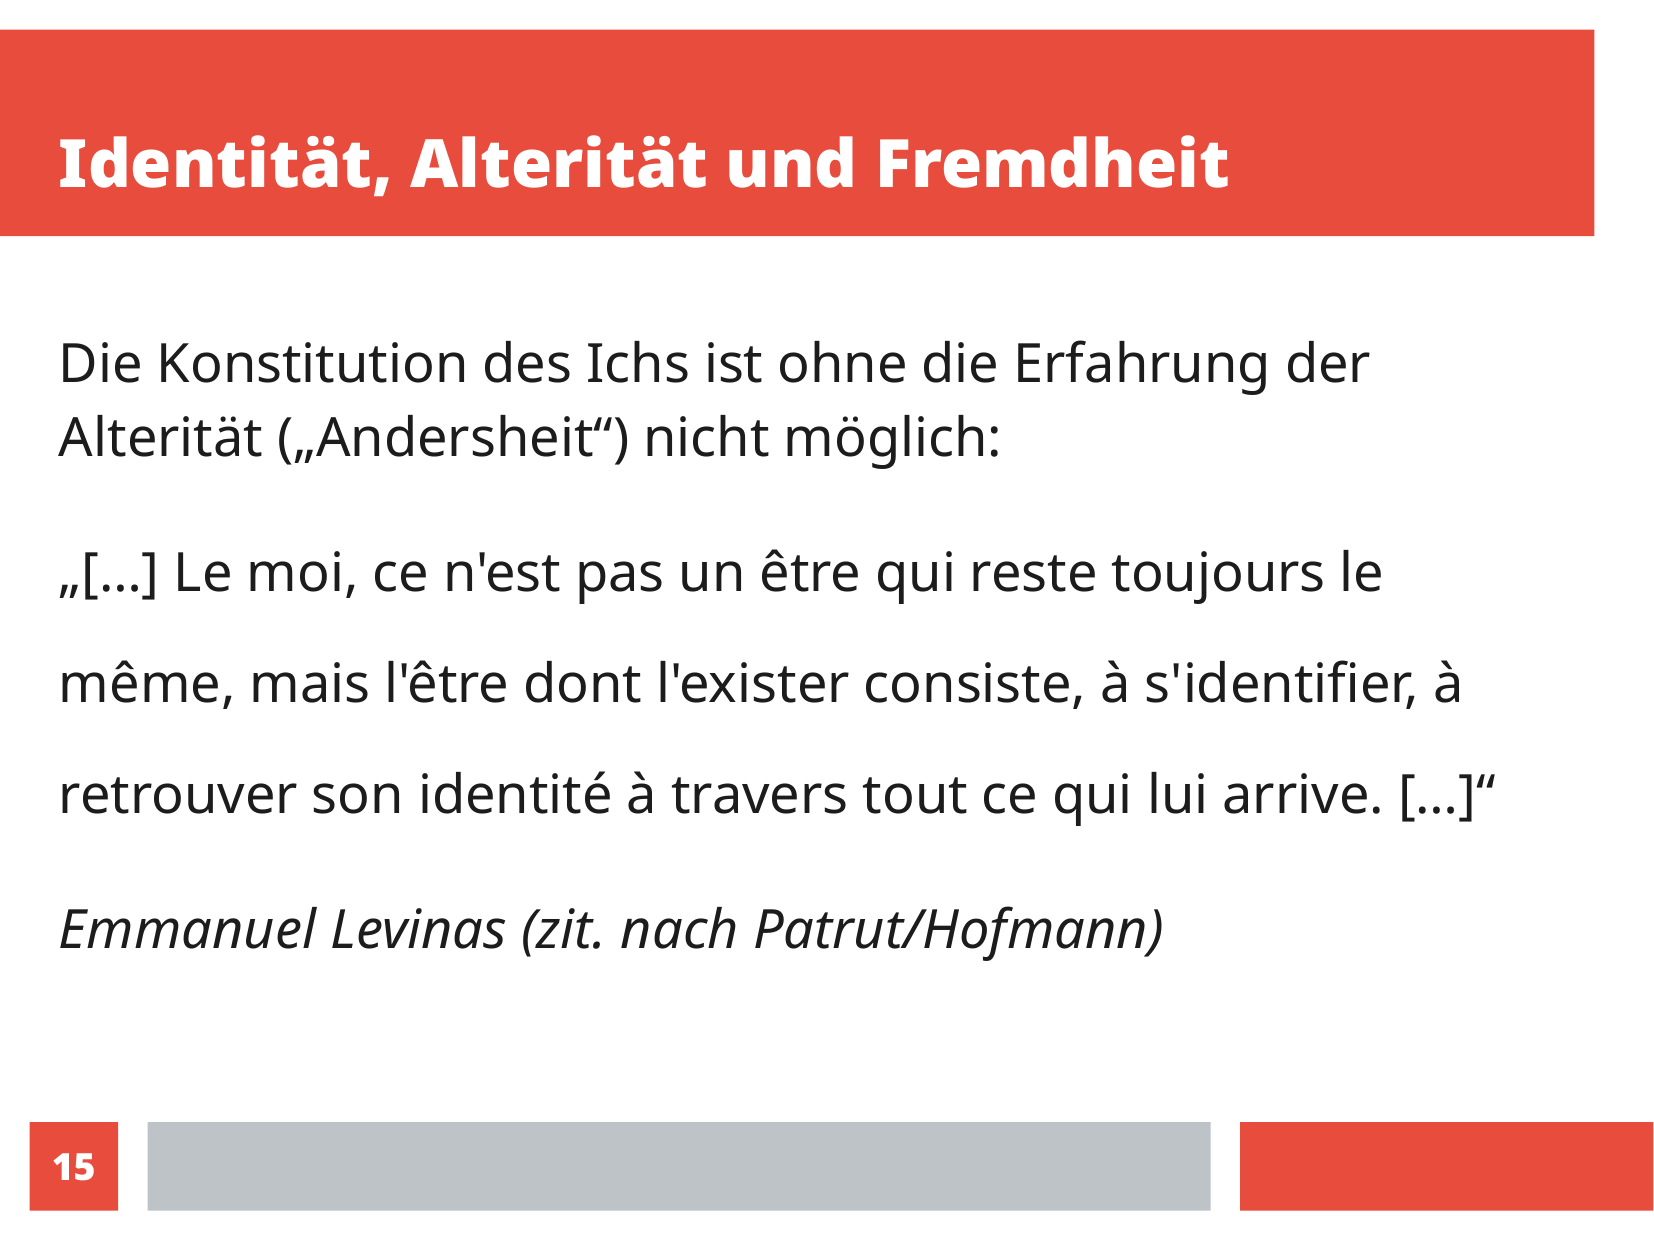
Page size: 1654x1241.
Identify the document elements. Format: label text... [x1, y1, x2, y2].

title Identität, Alterität und Fremdheit [59, 59, 1595, 207]
list Die Konstitution des Ichs ist ohne die Erfahrung der Alterität („Andersheit“) nicht möglich: „[…] Le moi, ce n'est pas un être qui reste toujours le même, mais l'être dont l'exister consiste, à s'identifier, à retrouver son identité à travers tout ce qui lui arrive. […]“ Emmanuel Levinas (zit. nach Patrut/Hofmann) [59, 324, 1565, 1093]
